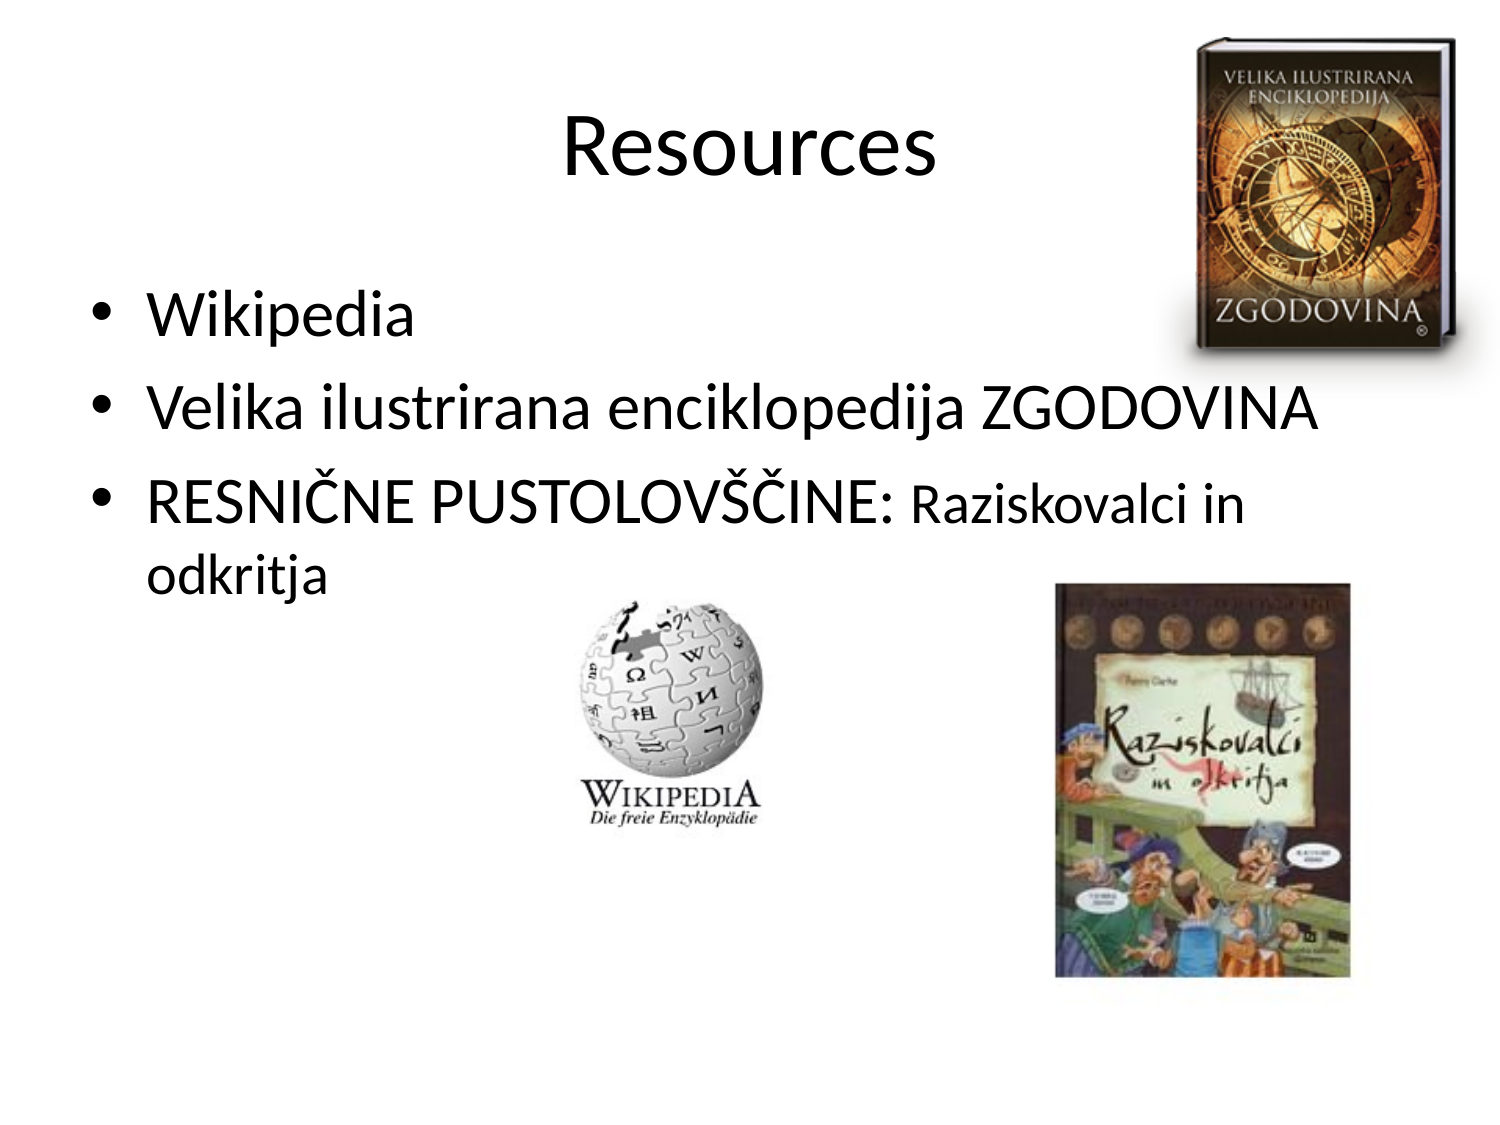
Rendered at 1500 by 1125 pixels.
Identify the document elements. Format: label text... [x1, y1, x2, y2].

picture [1154, 37, 1500, 399]
title Resources [75, 45, 1154, 233]
list Wikipedia Velika ilustrirana enciklopedija ZGODOVINA RESNIČNE PUSTOLOVŠČINE: Raziskovalci in odkritja [75, 262, 1425, 1005]
picture [487, 587, 847, 846]
picture [1021, 549, 1386, 1013]
